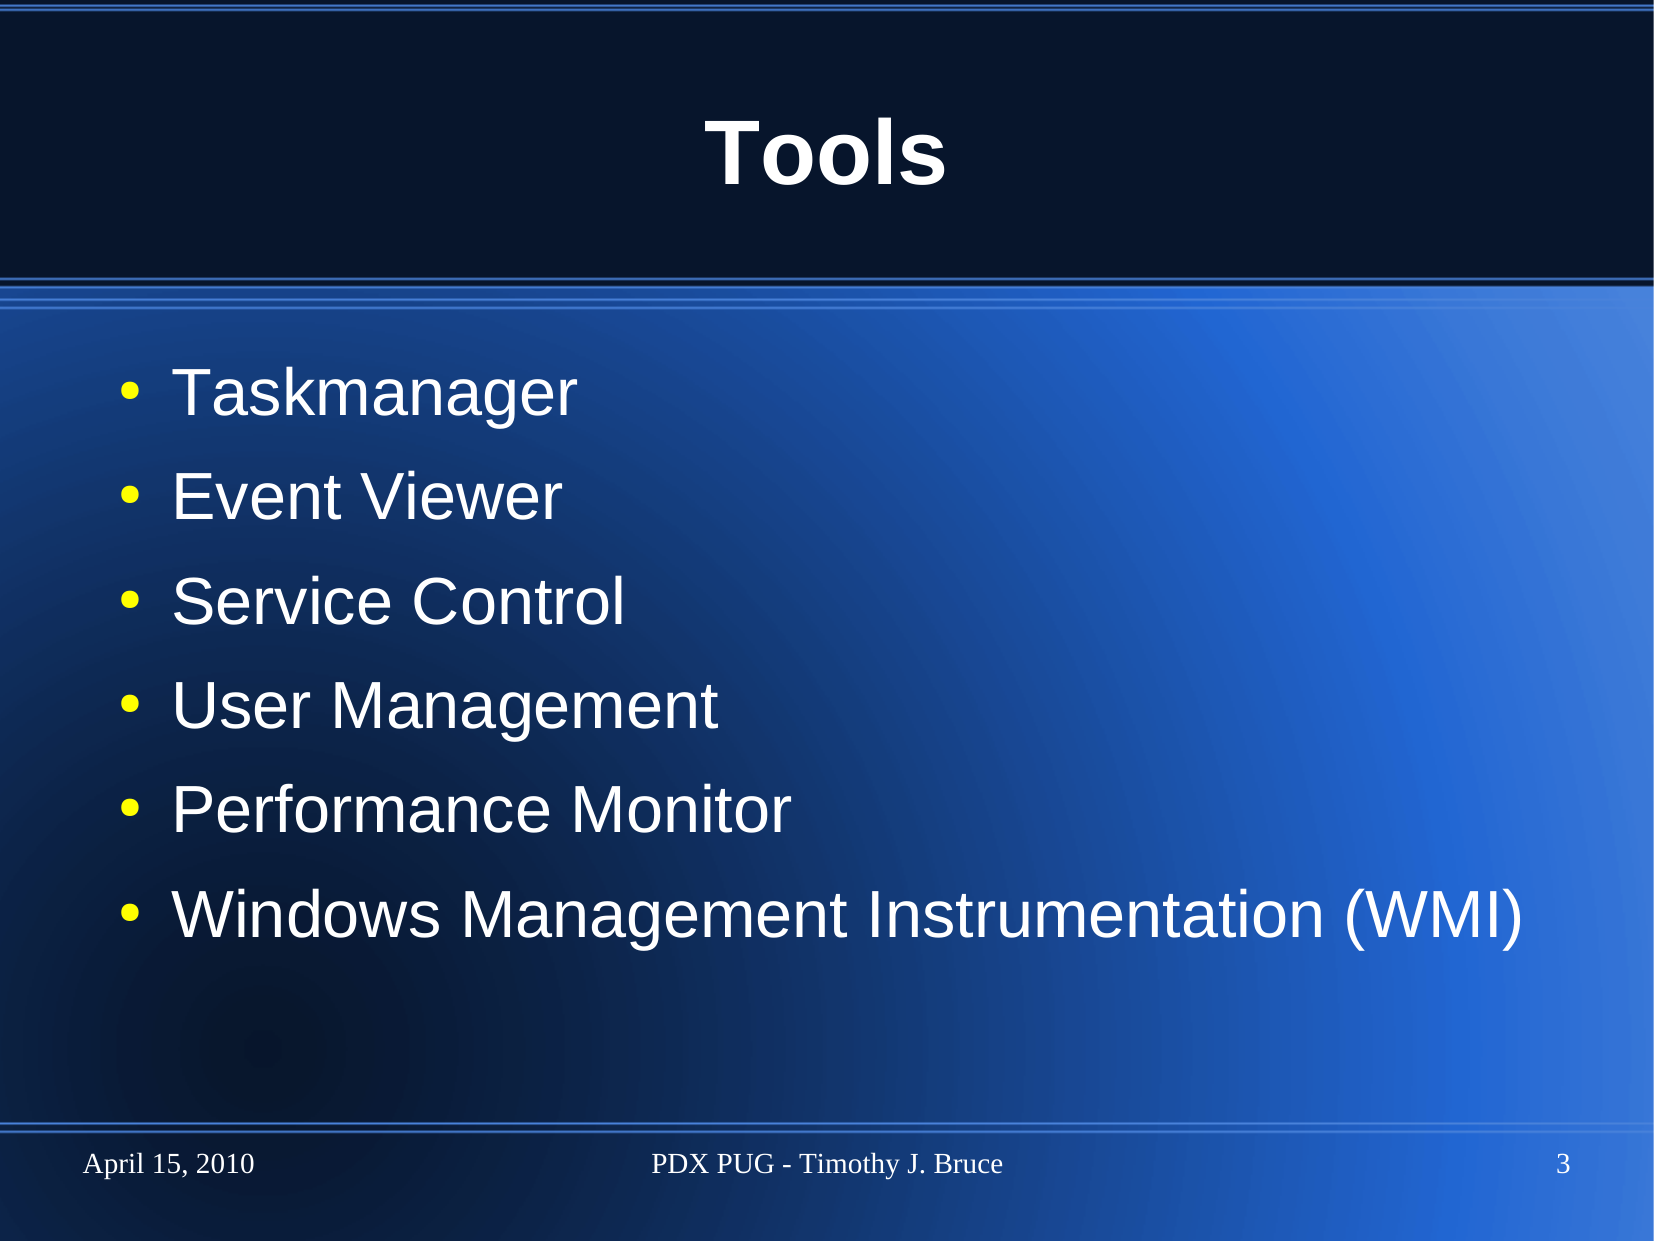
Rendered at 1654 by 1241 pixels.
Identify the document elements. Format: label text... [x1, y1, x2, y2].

title Tools [82, 49, 1571, 257]
list Taskmanager Event Viewer Service Control User Management Performance Monitor Windows Management Instrumentation (WMI) [82, 355, 1571, 1058]
picture [0, 0, 1654, 1241]
